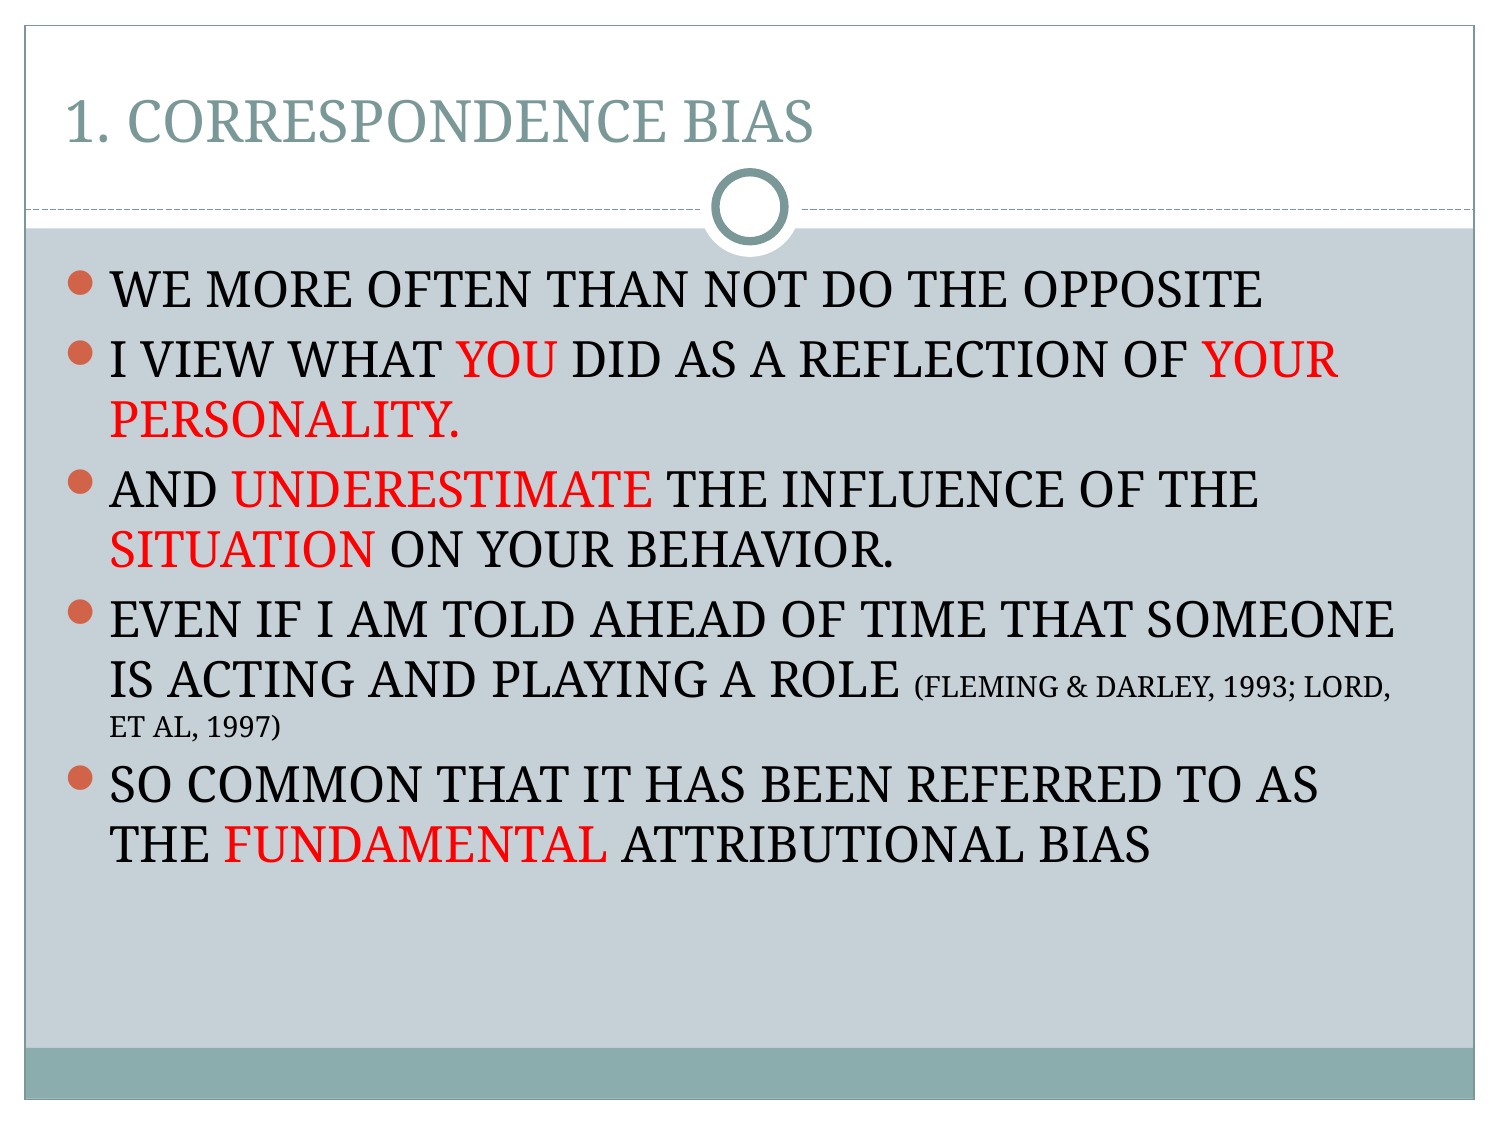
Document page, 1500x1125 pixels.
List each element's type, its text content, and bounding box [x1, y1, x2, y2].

list WE MORE OFTEN THAN NOT DO THE OPPOSITE I VIEW WHAT YOU DID AS A REFLECTION OF YOUR PERSONALITY. AND UNDERESTIMATE THE INFLUENCE OF THE SITUATION ON YOUR BEHAVIOR. EVEN IF I AM TOLD AHEAD OF TIME THAT SOMEONE IS ACTING AND PLAYING A ROLE (FLEMING & DARLEY, 1993; LORD, ET AL, 1997) SO COMMON THAT IT HAS BEEN REFERRED TO AS THE FUNDAMENTAL ATTRIBUTIONAL BIAS [49, 250, 1445, 1001]
title 1. CORRESPONDENCE BIAS [49, 37, 1450, 162]
